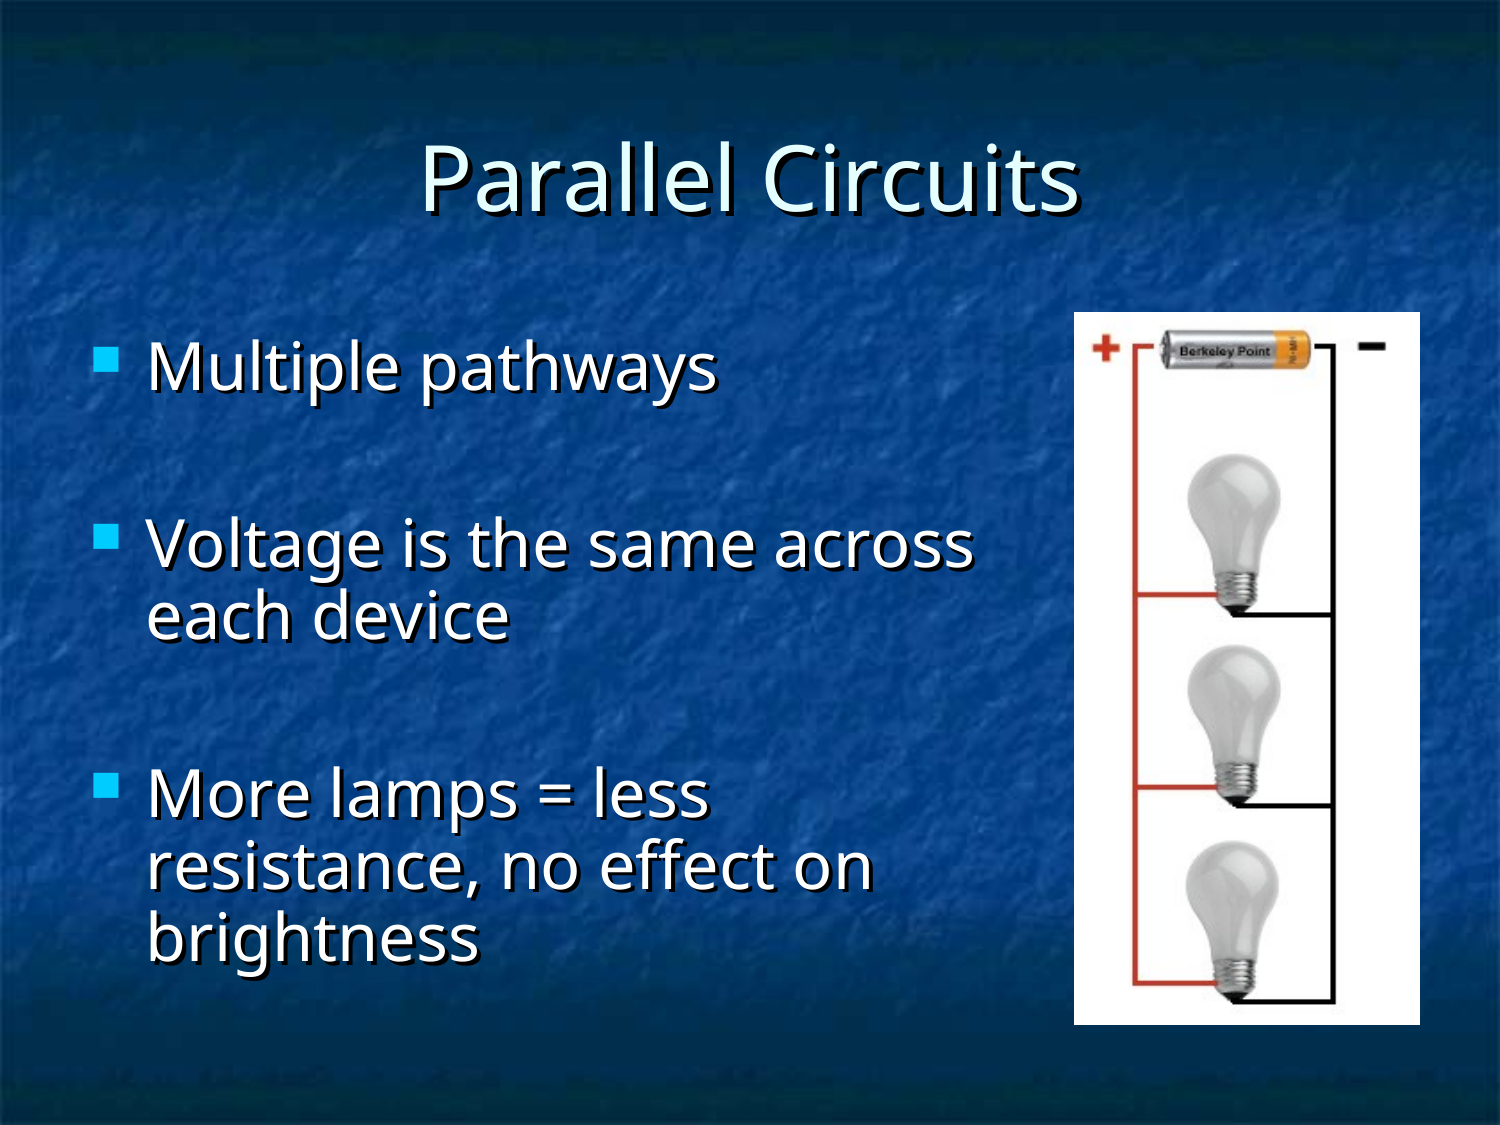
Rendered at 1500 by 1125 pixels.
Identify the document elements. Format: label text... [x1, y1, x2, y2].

list Multiple pathways Voltage is the same across each device More lamps = less resistance, no effect on brightness [74, 324, 1000, 1026]
title Parallel Circuits [75, 62, 1426, 288]
picture [0, 0, 1500, 1125]
